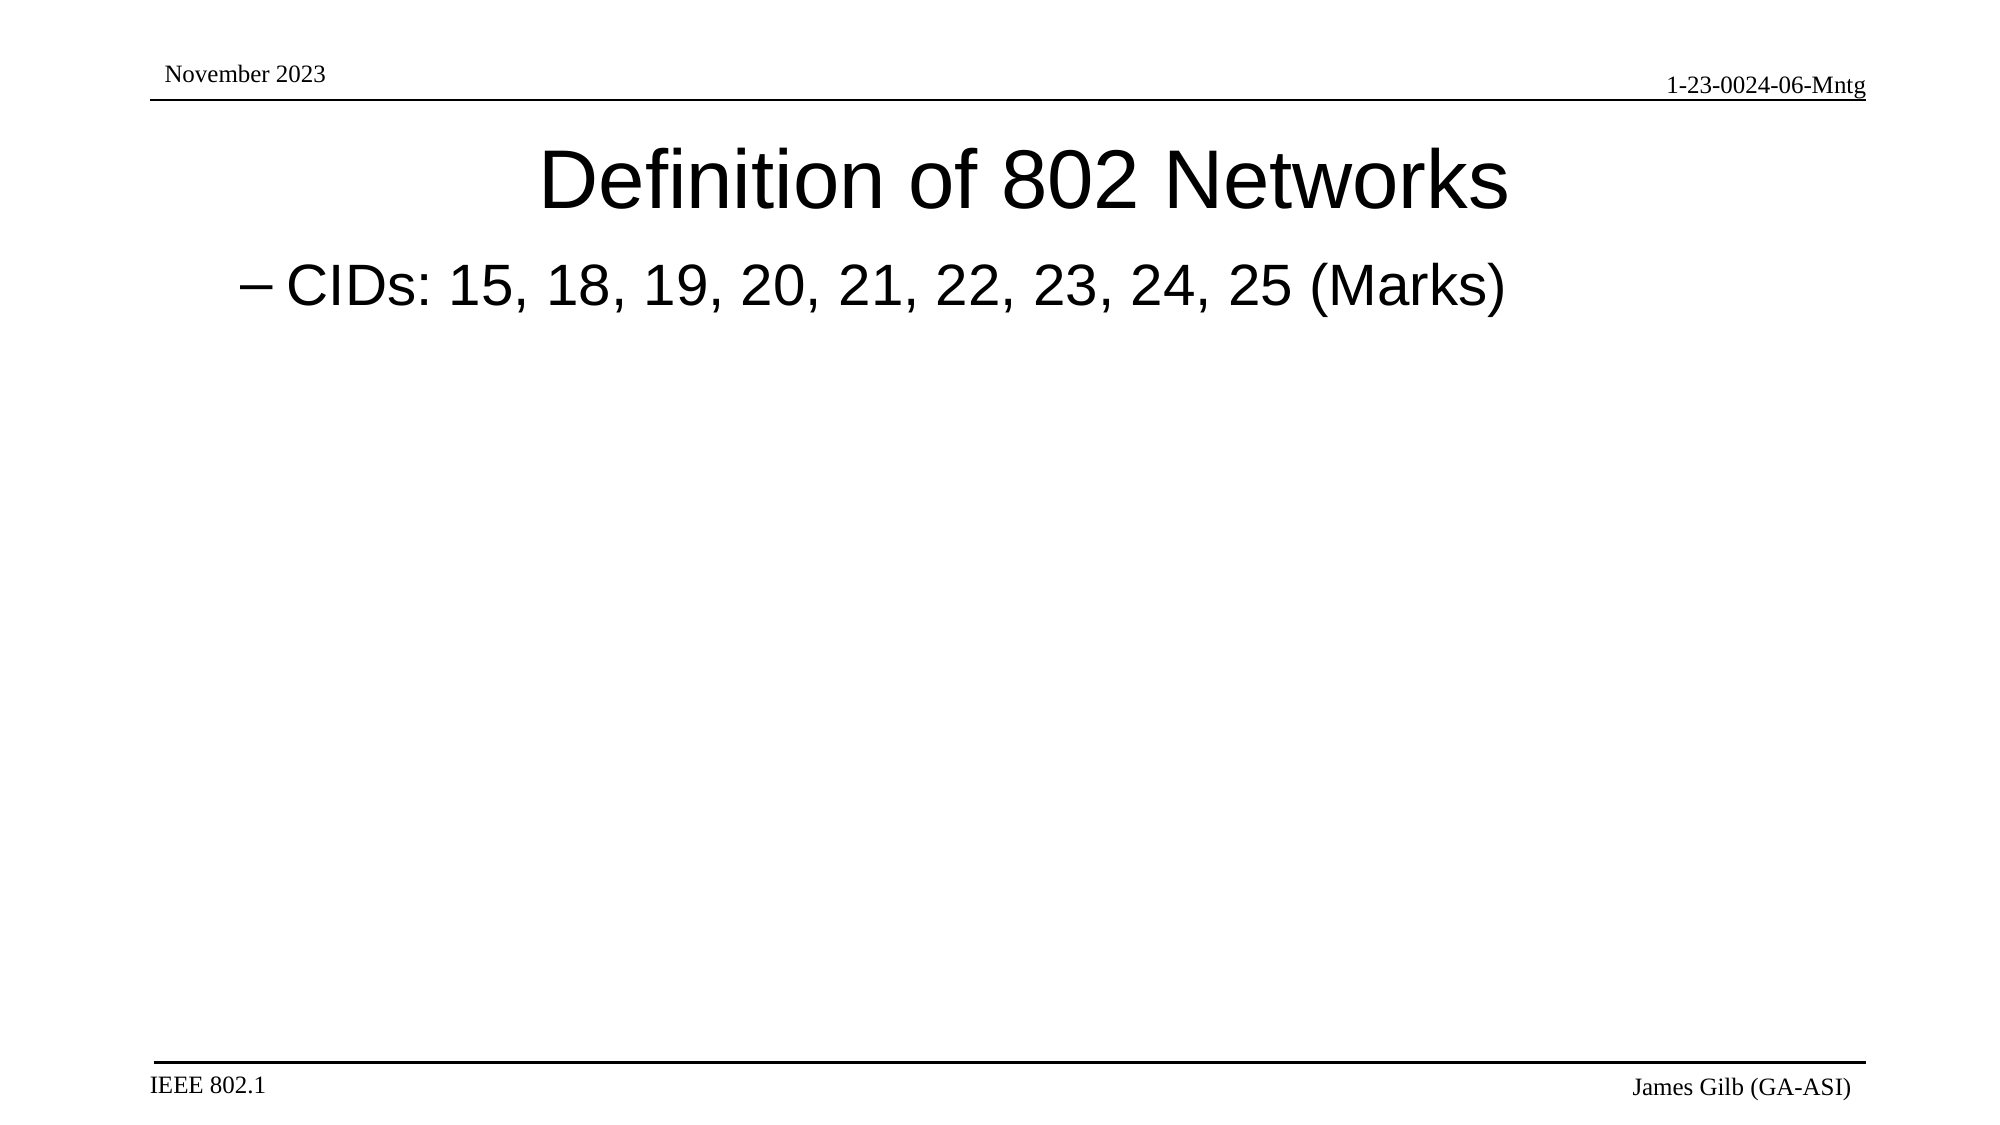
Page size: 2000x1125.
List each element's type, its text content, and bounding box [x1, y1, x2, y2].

list CIDs: 15, 18, 19, 20, 21, 22, 23, 24, 25 (Marks) [149, 239, 1900, 1051]
title Definition of 802 Networks [149, 112, 1900, 238]
